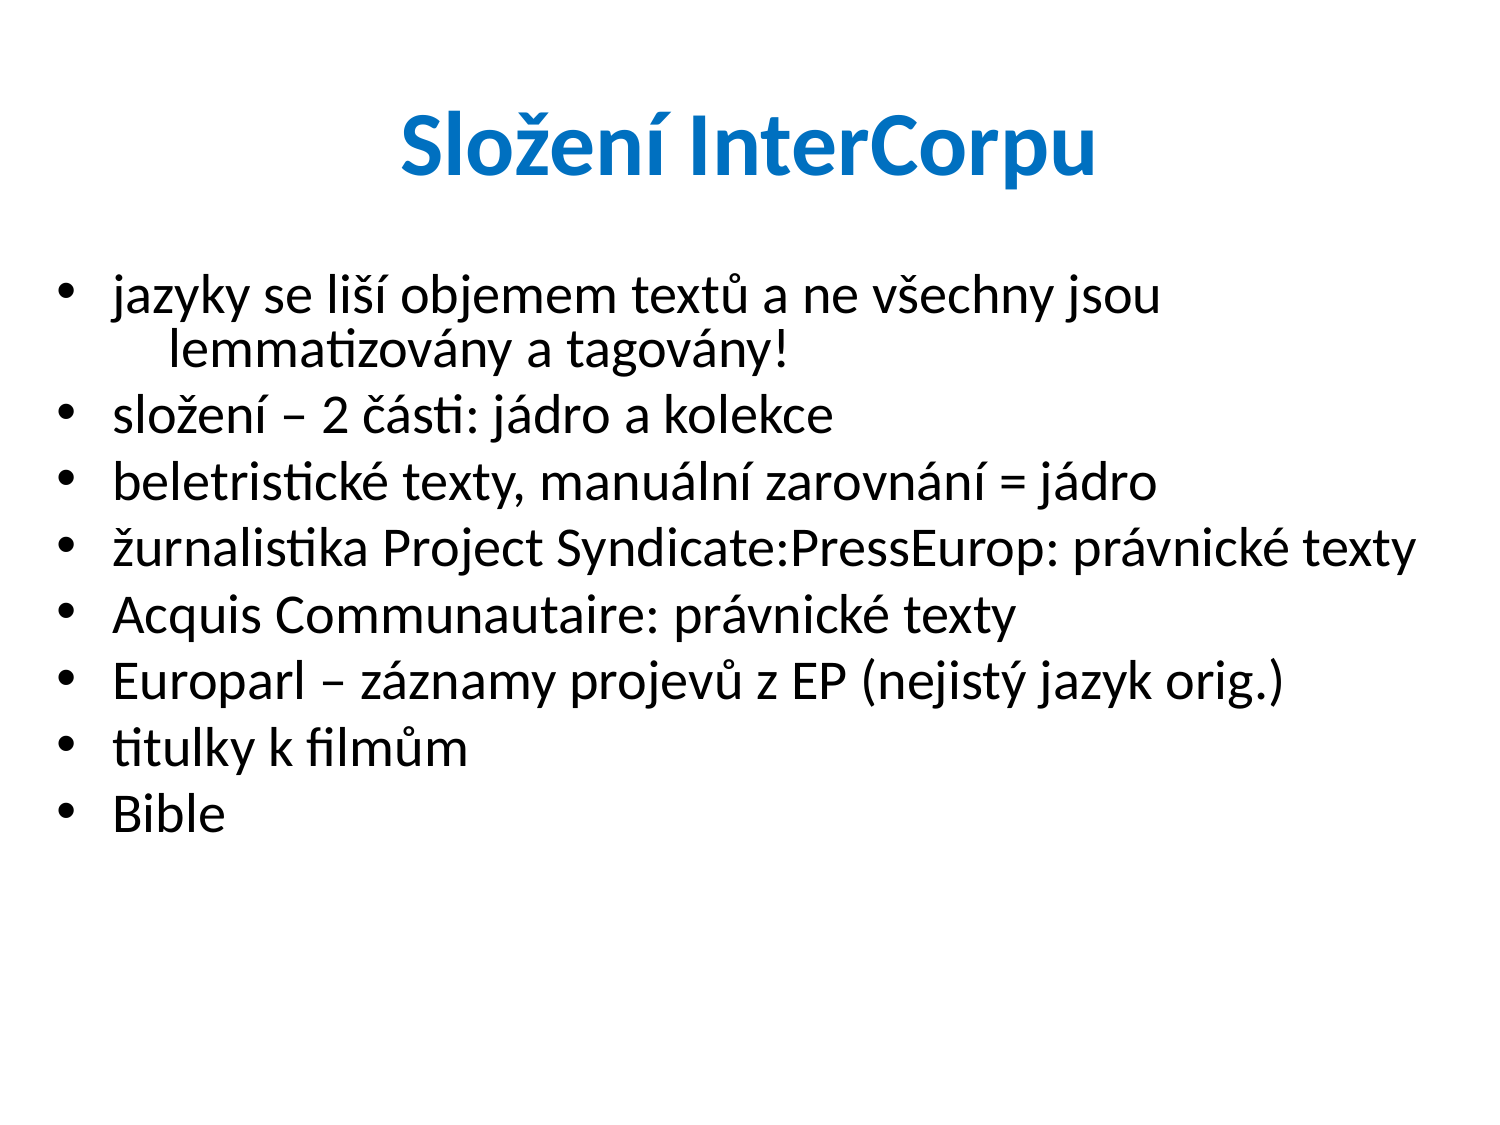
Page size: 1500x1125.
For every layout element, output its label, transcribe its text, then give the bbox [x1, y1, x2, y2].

title Složení InterCorpu [75, 45, 1426, 233]
list jazyky se liší objemem textů a ne všechny jsou lemmatizovány a tagovány! složení – 2 části: jádro a kolekce beletristické texty, manuální zarovnání = jádro žurnalistika Project Syndicate:PressEurop: právnické texty Acquis Communautaire: právnické texty Europarl – záznamy projevů z EP (nejistý jazyk orig.) titulky k filmům Bible [41, 262, 1483, 1083]
